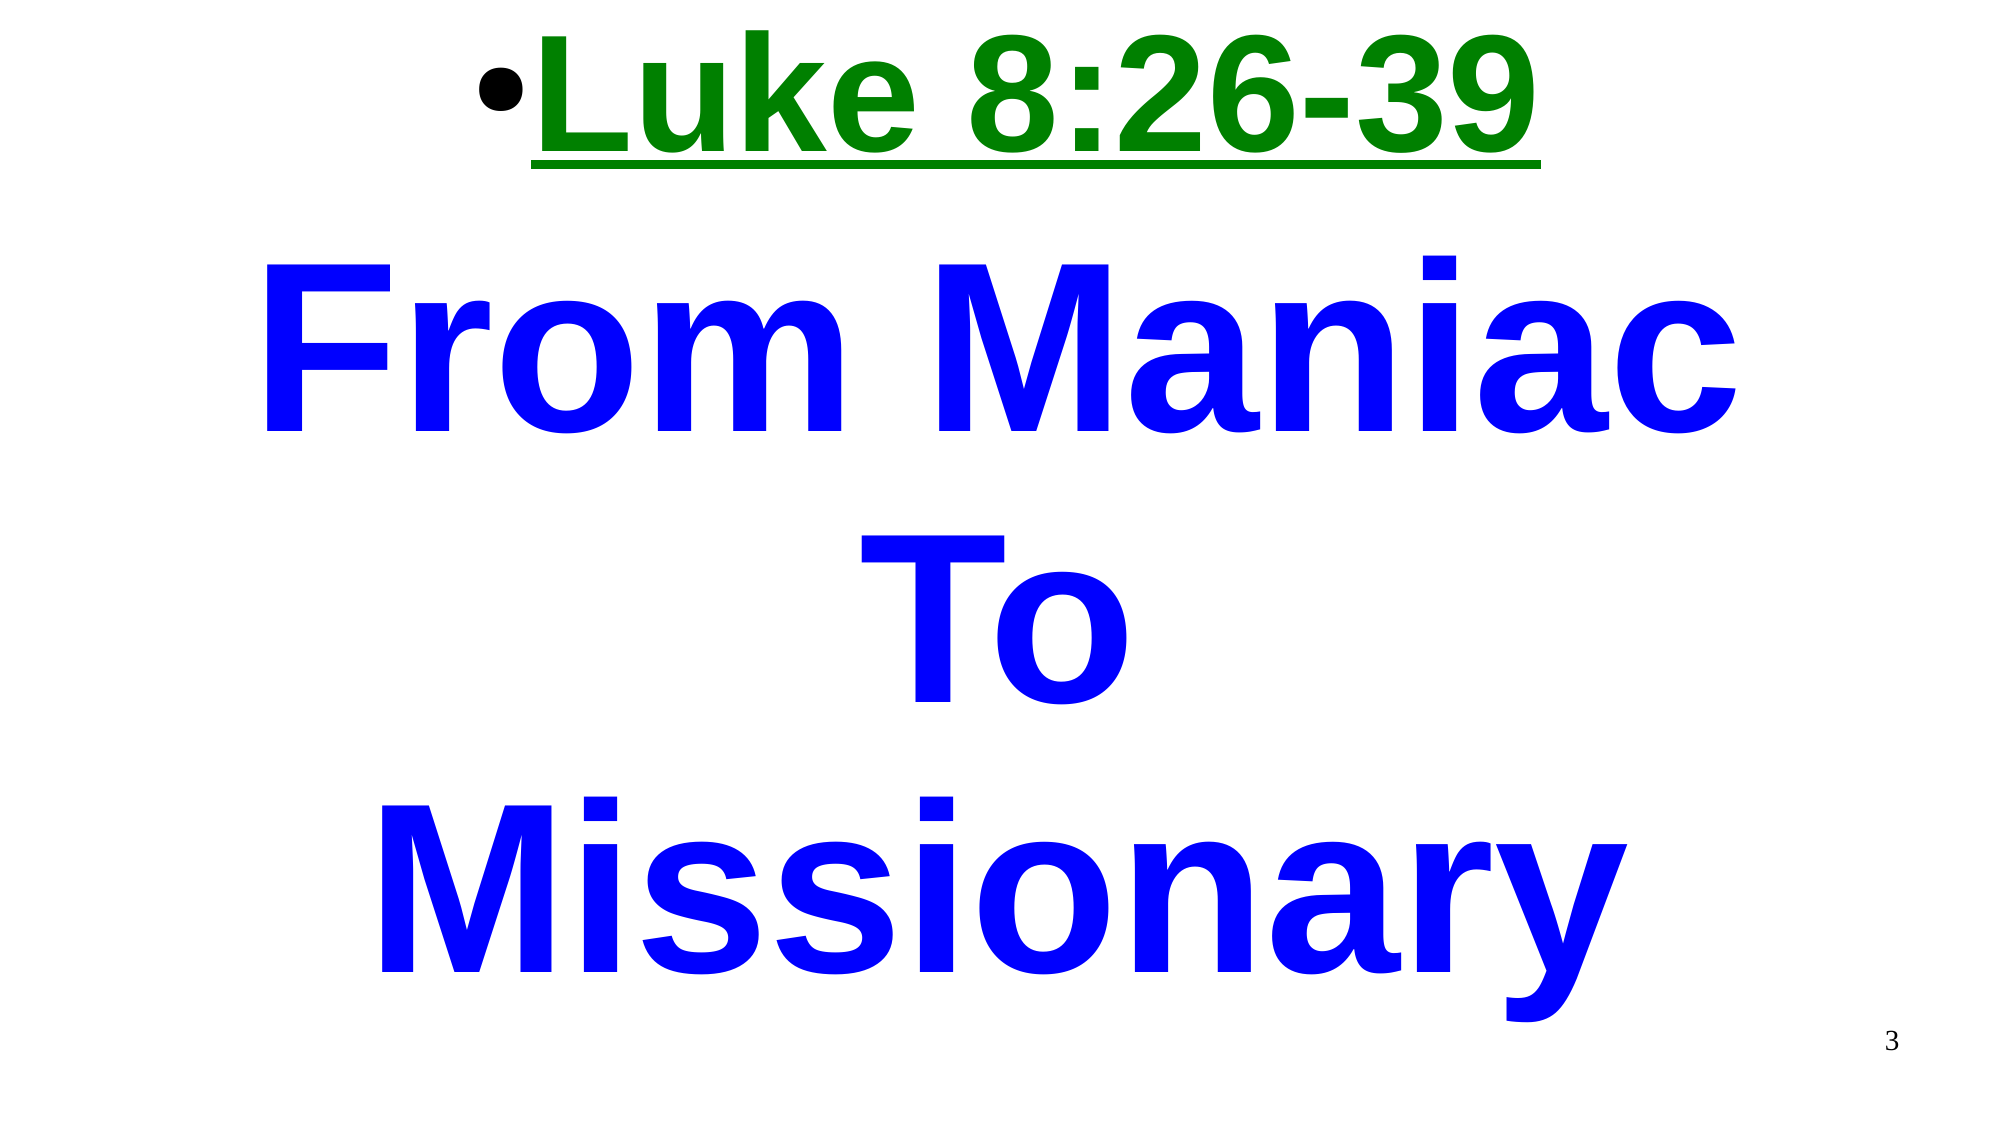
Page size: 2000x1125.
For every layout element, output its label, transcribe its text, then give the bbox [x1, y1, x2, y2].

list Luke 8:26-39 From Maniac To Missionary [0, 0, 1996, 1123]
